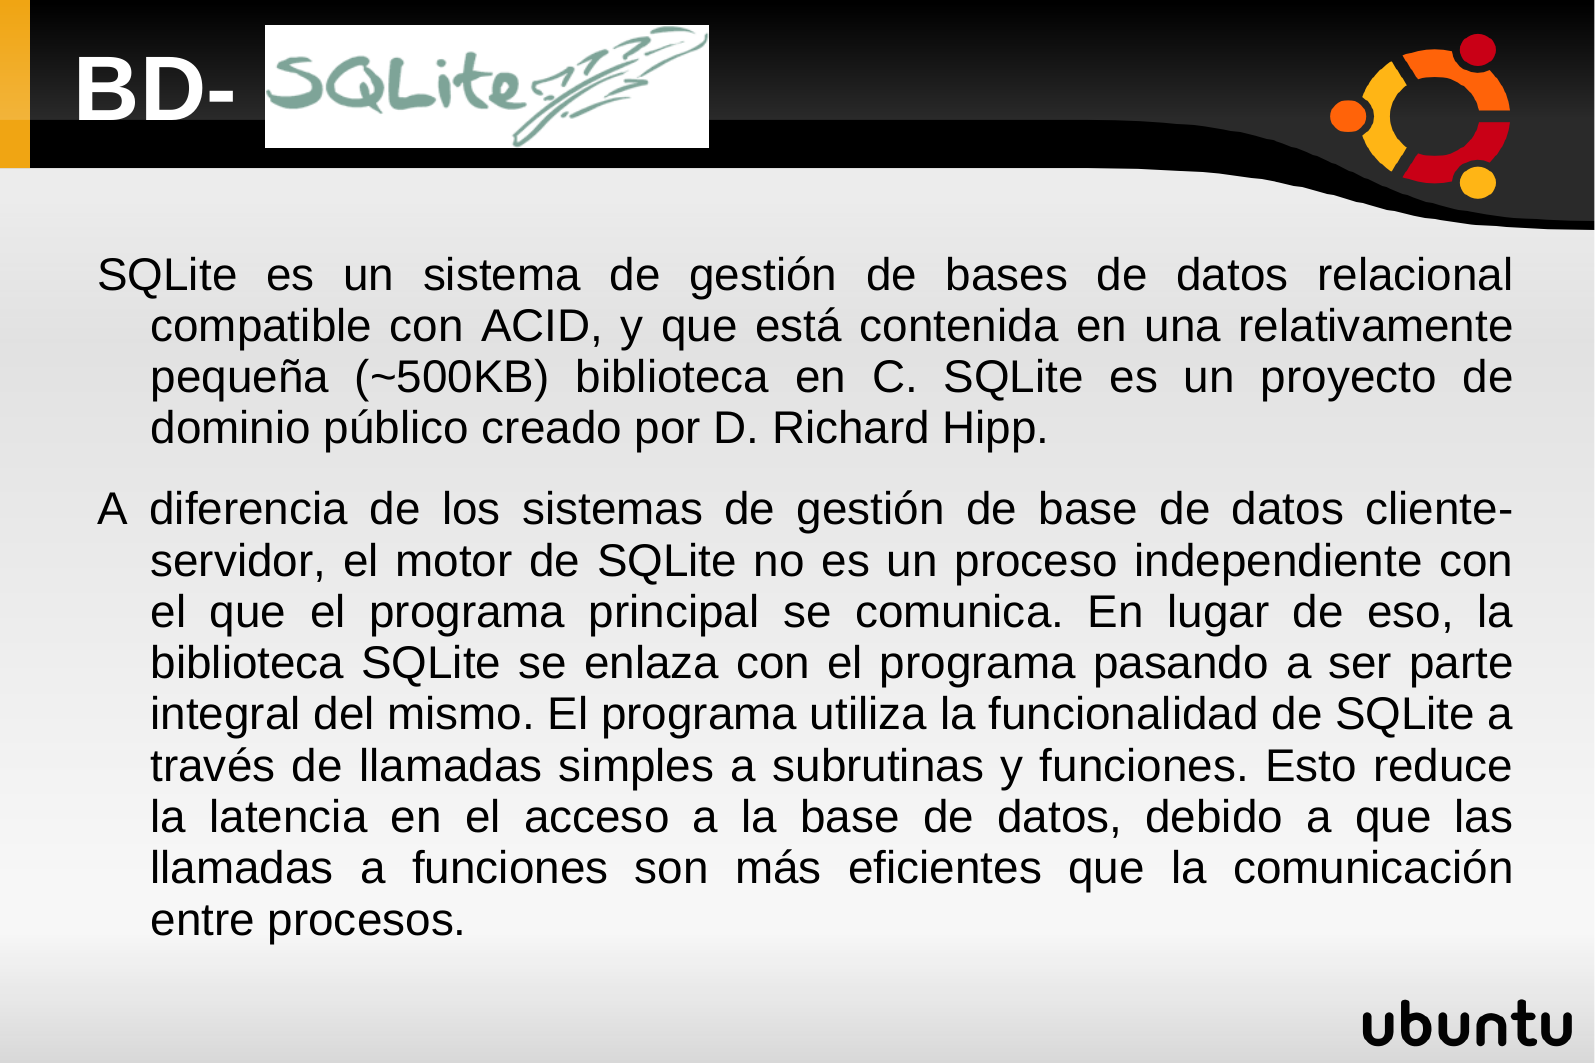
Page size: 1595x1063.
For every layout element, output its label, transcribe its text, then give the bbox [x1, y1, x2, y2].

picture [0, 0, 1595, 1063]
title BD- [74, 7, 1510, 171]
list SQLite es un sistema de gestión de bases de datos relacional compatible con ACID, y que está contenida en una relativamente pequeña (~500KB) biblioteca en C. SQLite es un proyecto de dominio público creado por D. Richard Hipp. A diferencia de los sistemas de gestión de base de datos cliente-servidor, el motor de SQLite no es un proceso independiente con el que el programa principal se comunica. En lugar de eso, la biblioteca SQLite se enlaza con el programa pasando a ser parte integral del mismo. El programa utiliza la funcionalidad de SQLite a través de llamadas simples a subrutinas y funciones. Esto reduce la latencia en el acceso a la base de datos, debido a que las llamadas a funciones son más eficientes que la comunicación entre procesos. [79, 248, 1515, 1020]
